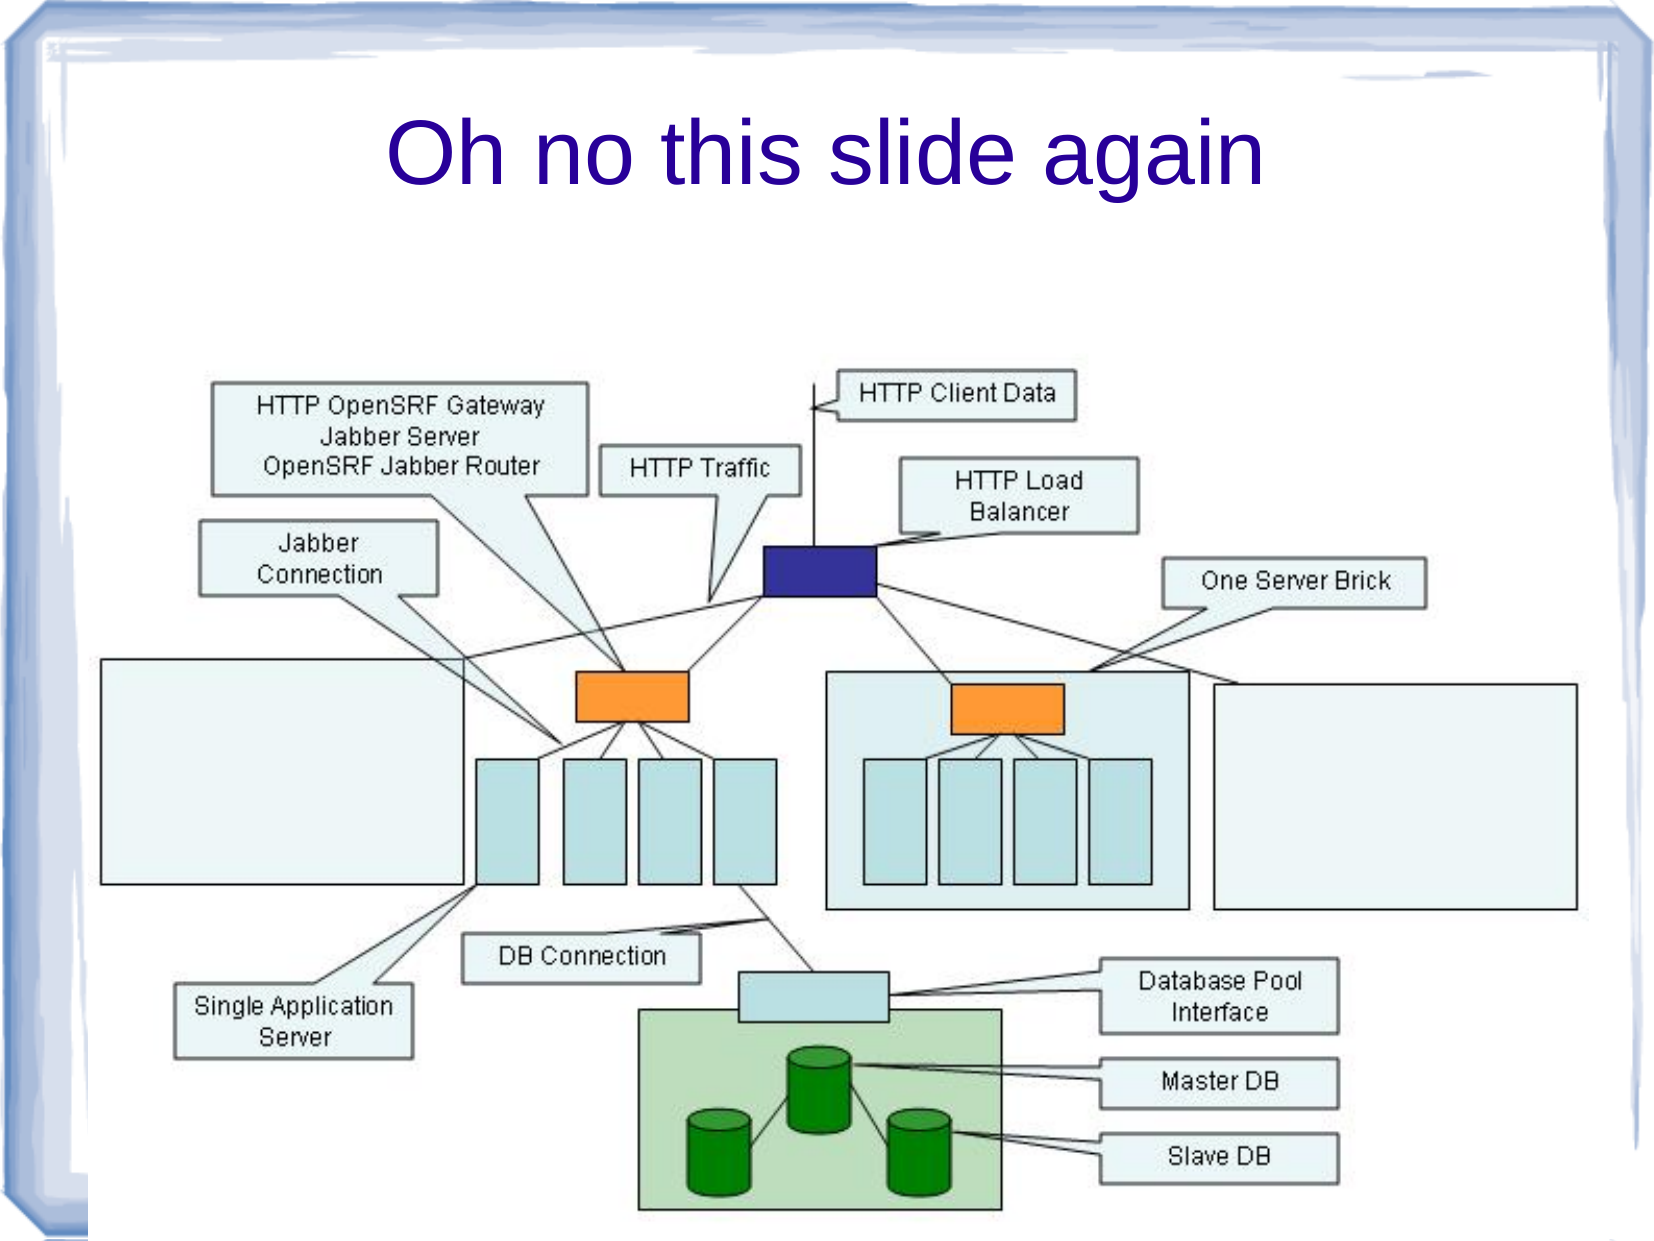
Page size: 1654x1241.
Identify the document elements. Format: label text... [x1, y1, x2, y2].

title Oh no this slide again [82, 49, 1571, 257]
picture [0, 0, 1654, 1241]
